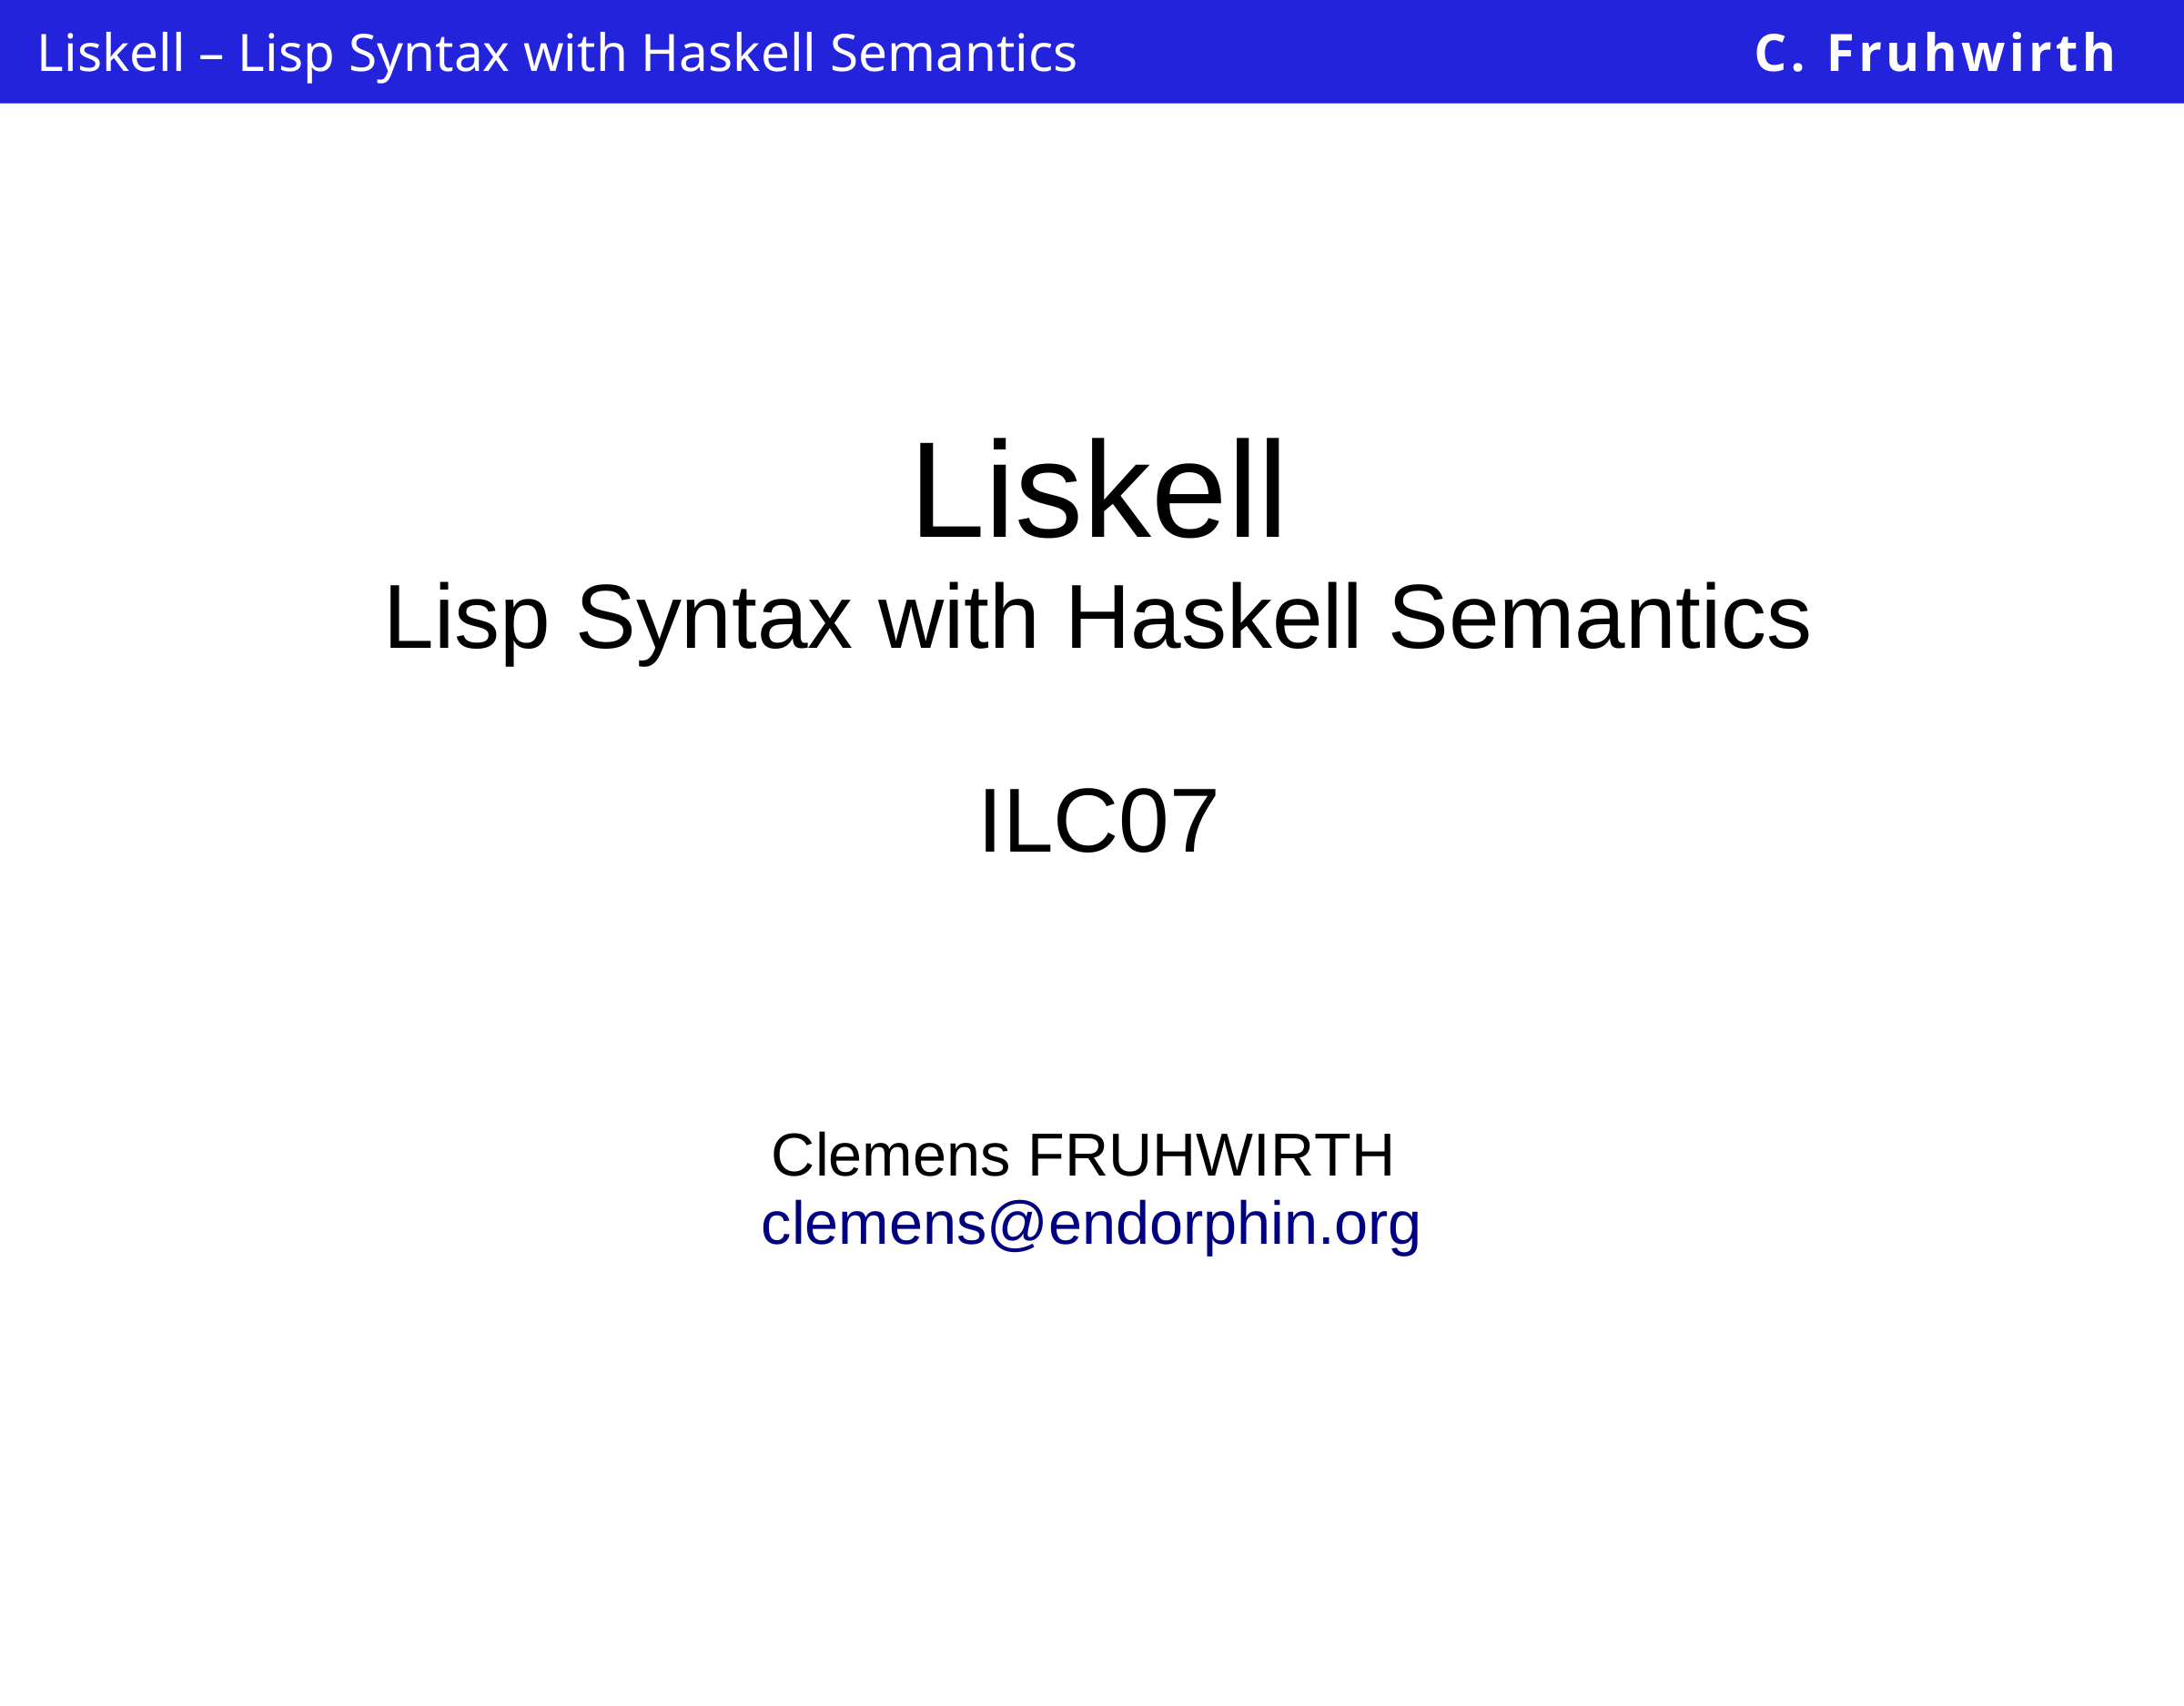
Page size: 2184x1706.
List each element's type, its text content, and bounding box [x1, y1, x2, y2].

title Liskell Lisp Syntax with Haskell Semantics ILC07 [116, 413, 2082, 872]
subtitle Clemens FRUHWIRTH clemens@endorphin.org [170, 853, 2014, 1526]
